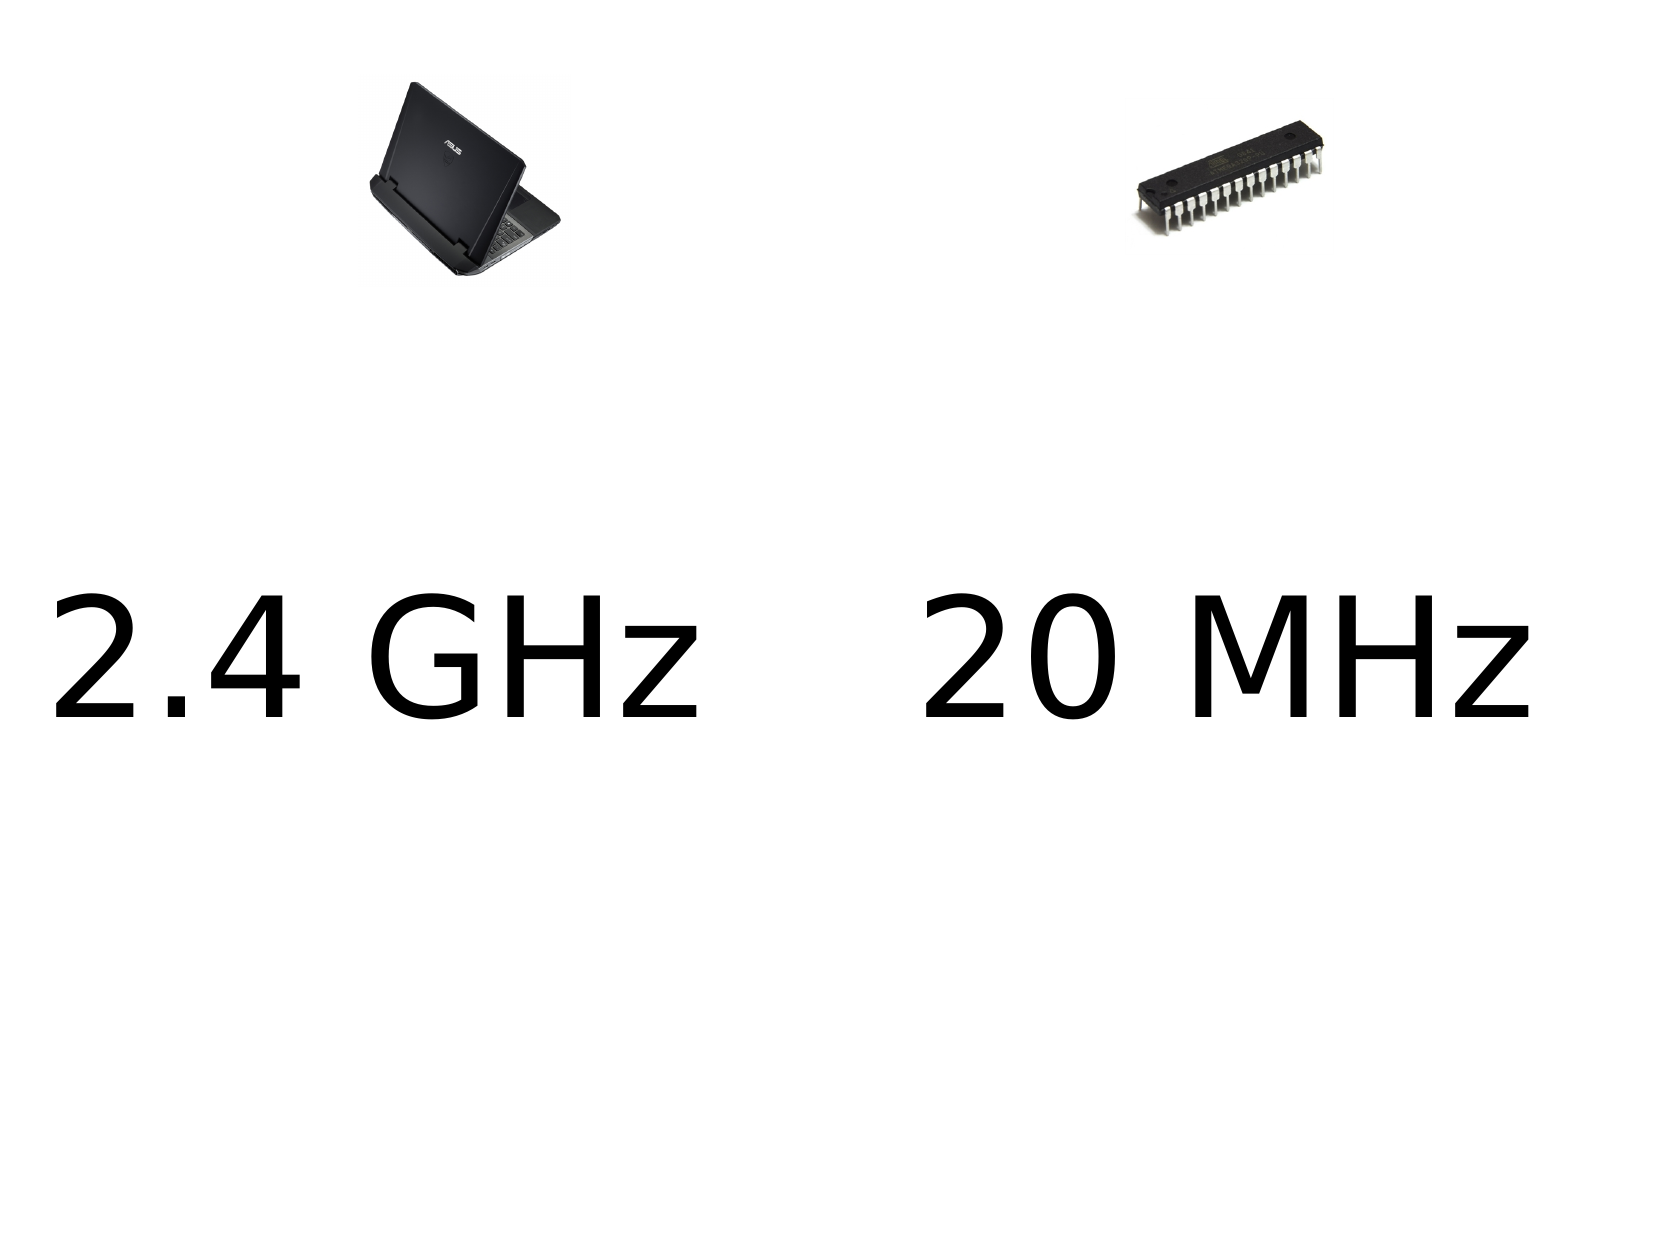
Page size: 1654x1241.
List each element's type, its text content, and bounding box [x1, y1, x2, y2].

text_box 2.4 GHz [30, 555, 900, 796]
picture [1125, 98, 1334, 256]
picture [358, 74, 571, 287]
text_box 20 MHz [900, 555, 1606, 796]
